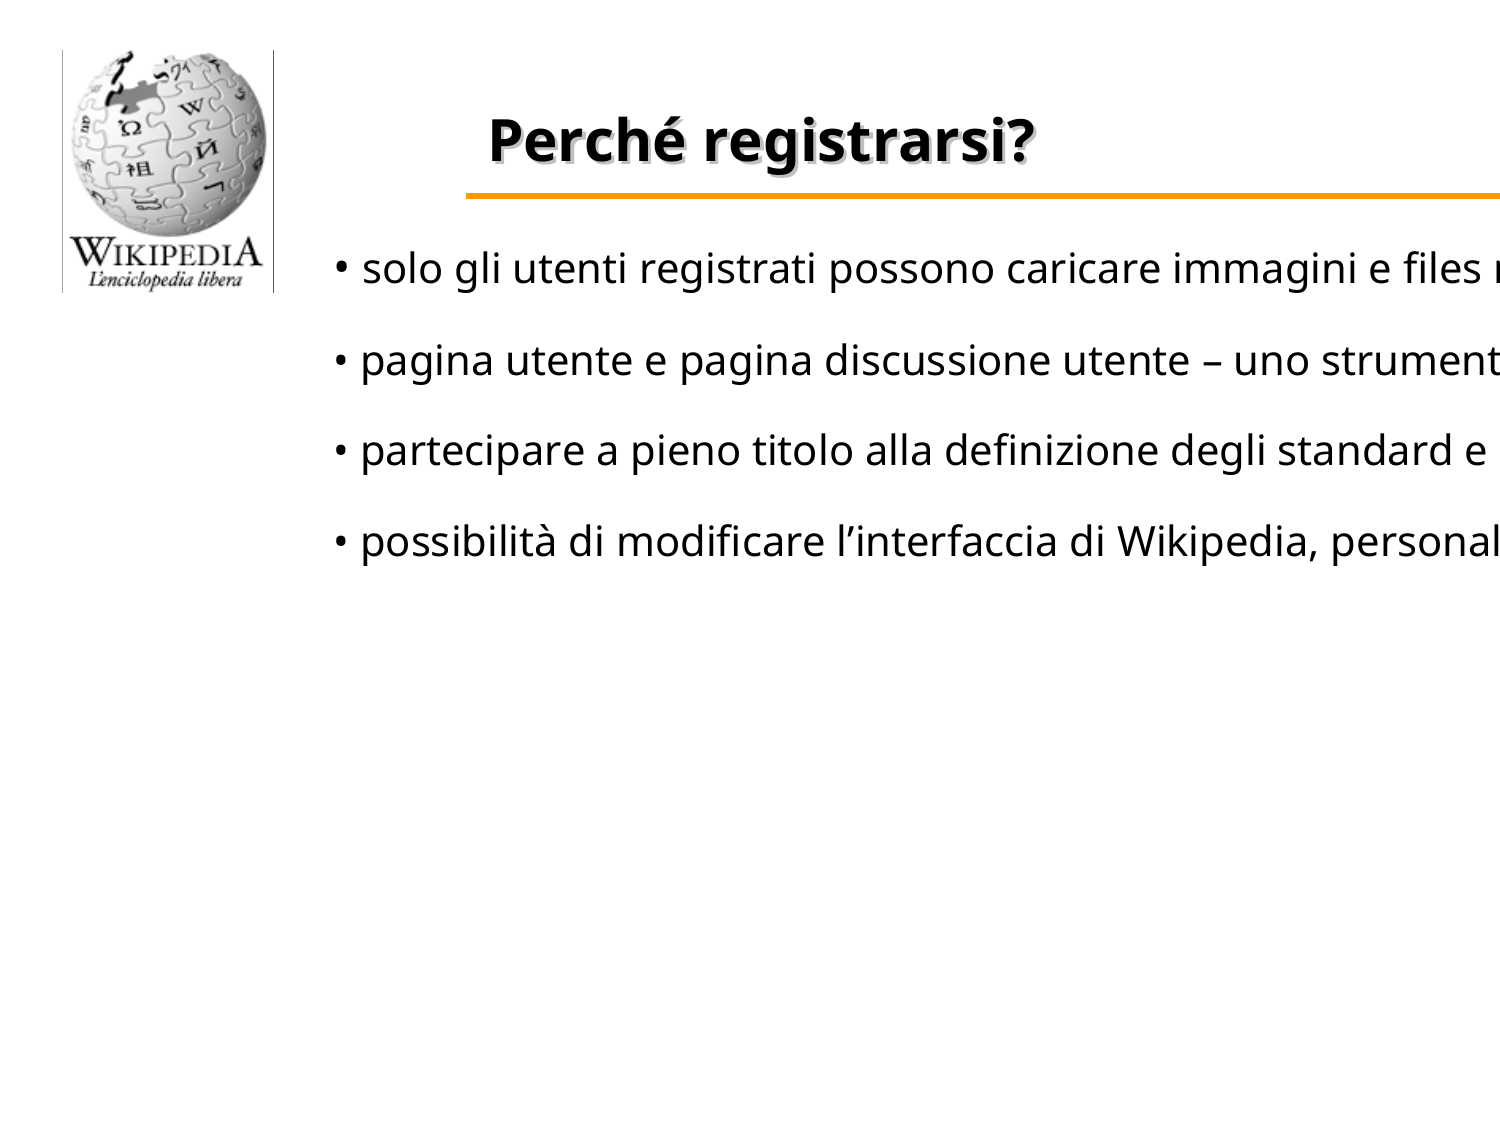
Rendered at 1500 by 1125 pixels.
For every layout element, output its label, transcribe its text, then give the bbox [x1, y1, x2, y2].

chart [62, 50, 274, 293]
text_box Perché registrarsi? [472, 88, 1051, 187]
text_box solo gli utenti registrati possono caricare immagini e files multimediali da inserire negli articoli pagina utente e pagina discussione utente – uno strumento per presentarsi, per comunicare col resto della comunità, per avere uno spazio personale in cui lasciare bozze e lavori in corso partecipare a pieno titolo alla definizione degli standard e delle convenzioni che la comunità si dà possibilità di modificare l’interfaccia di Wikipedia, personalizzandone lo stile e le funzioni [318, 224, 1500, 577]
